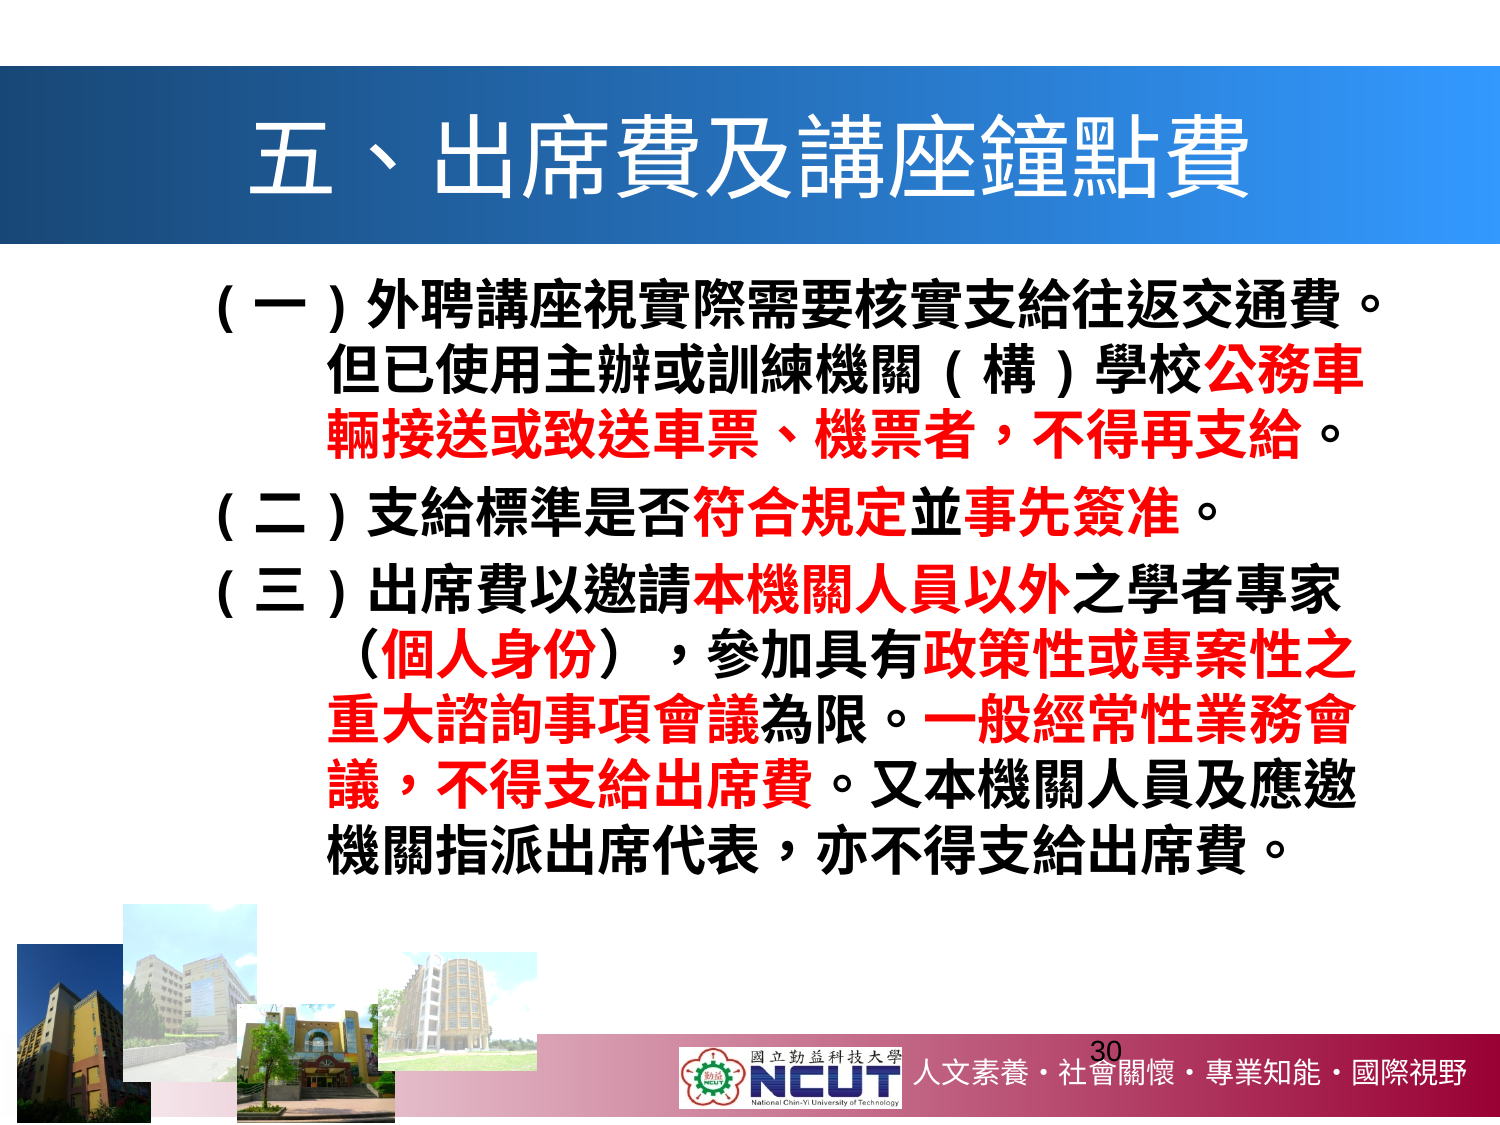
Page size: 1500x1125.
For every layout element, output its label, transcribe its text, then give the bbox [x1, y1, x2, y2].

text_box [1074, 1024, 1426, 1103]
list (一)外聘講座視實際需要核實支給往返交通費。但已使用主辦或訓練機關(構)學校公務車輛接送或致送車票、機票者，不得再支給。 (二)支給標準是否符合規定並事先簽准。 (三)出席費以邀請本機關人員以外之學者專家（個人身份），參加具有政策性或專案性之重大諮詢事項會議為限。一般經常性業務會議，不得支給出席費。又本機關人員及應邀機關指派出席代表，亦不得支給出席費。 [75, 262, 1426, 1005]
title 五、出席費及講座鐘點費 [0, 66, 1500, 244]
